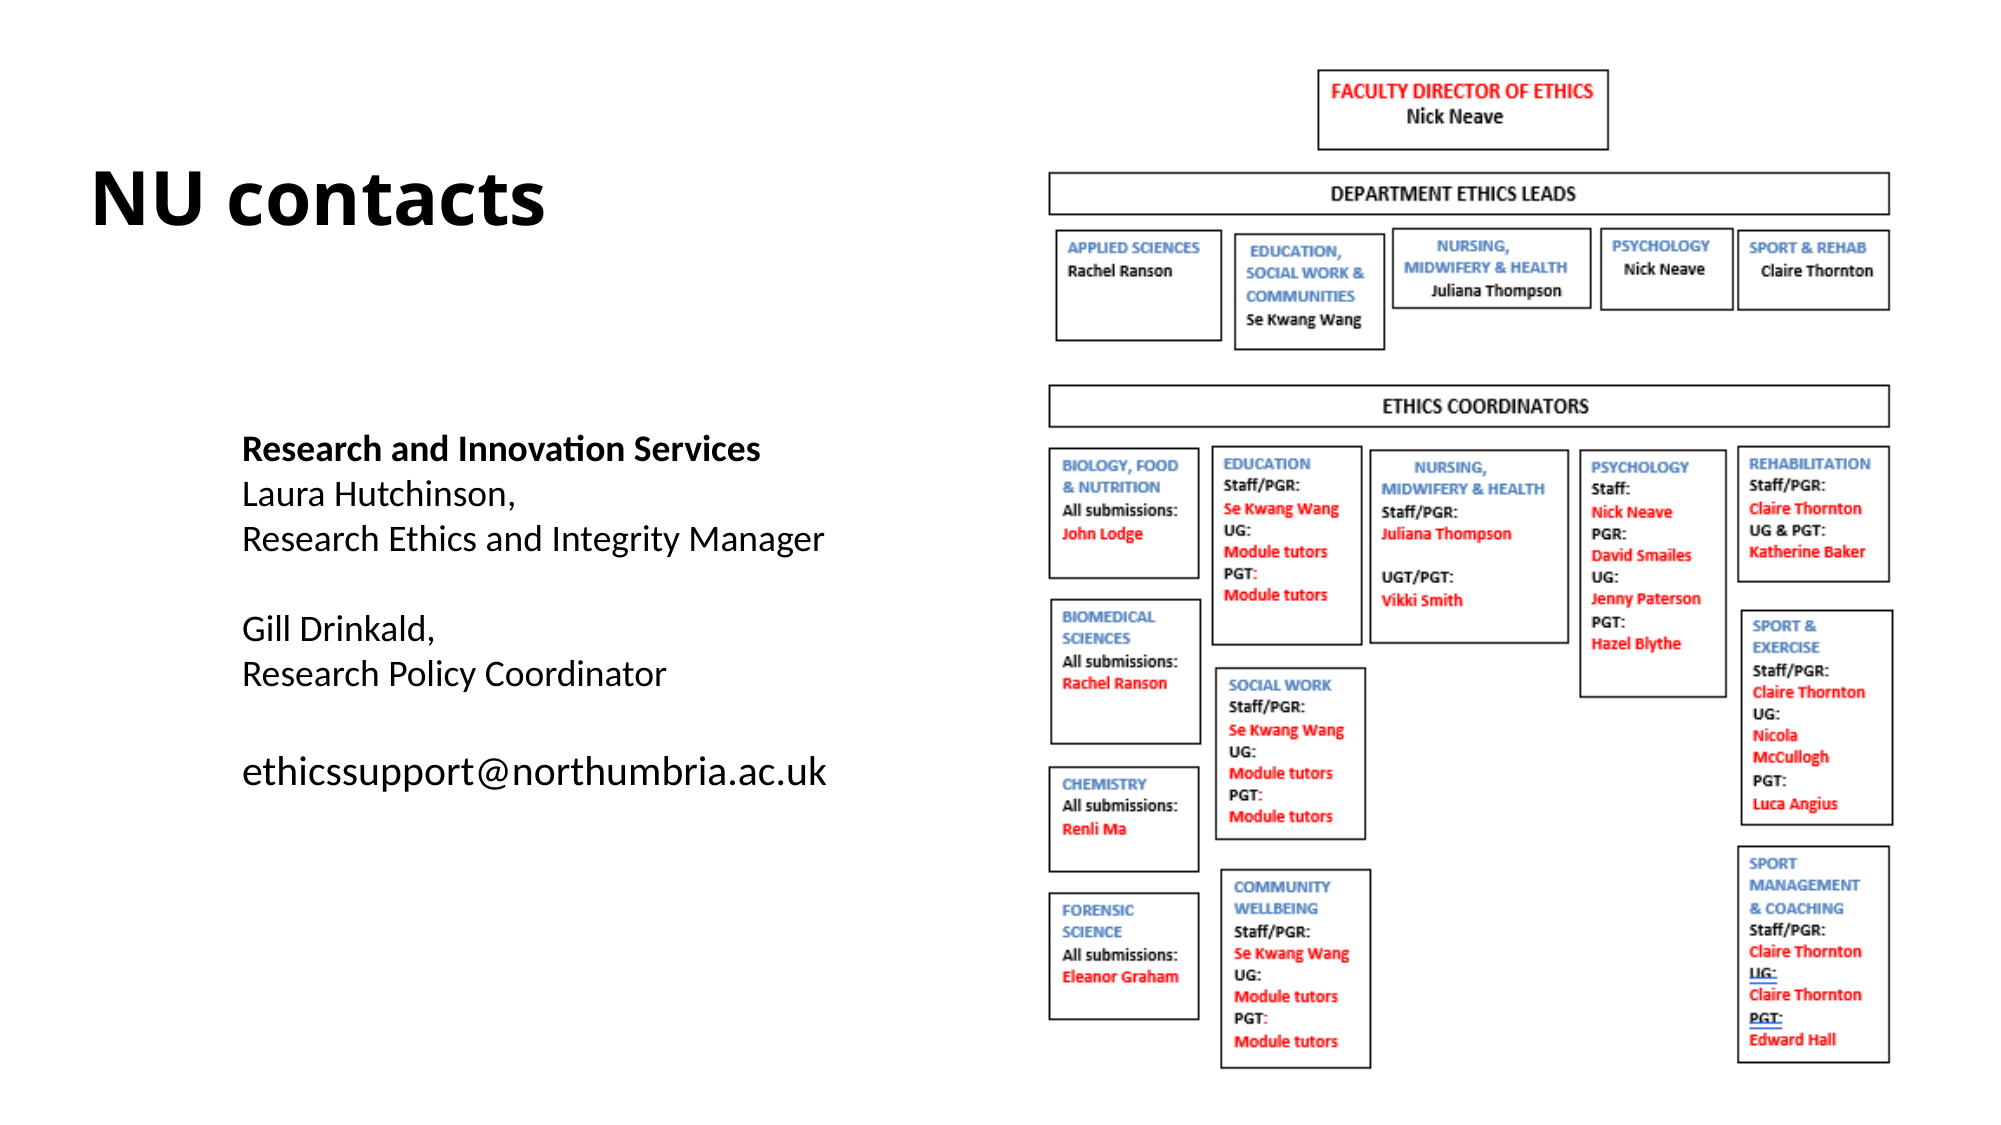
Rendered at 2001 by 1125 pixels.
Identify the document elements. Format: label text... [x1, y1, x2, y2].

picture [964, 41, 1925, 1125]
text_box Research and Innovation Services Laura Hutchinson, Research Ethics and Integrity Manager Gill Drinkald, Research Policy Coordinator ethicssupport@northumbria.ac.uk [227, 416, 866, 806]
title NU contacts [74, 67, 964, 255]
